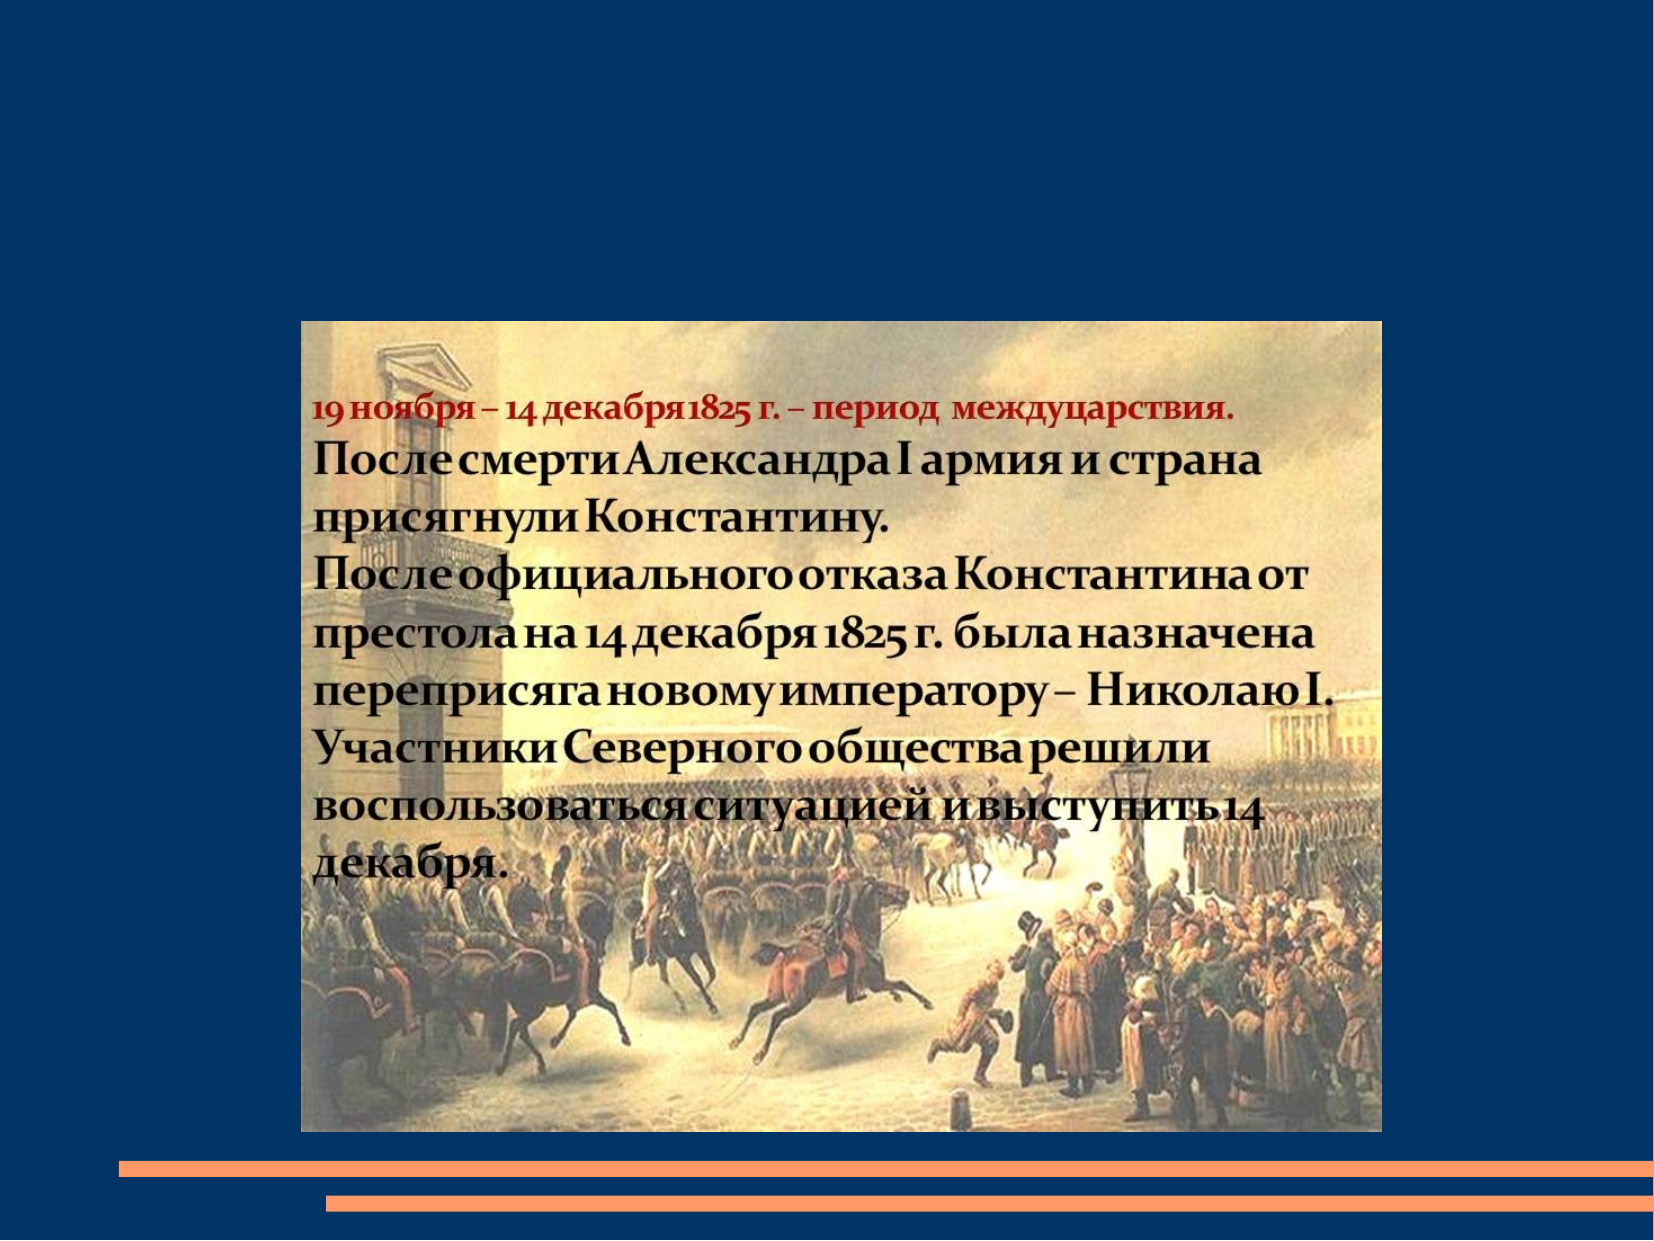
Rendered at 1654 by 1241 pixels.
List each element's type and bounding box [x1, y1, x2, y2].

picture [301, 321, 1382, 1132]
